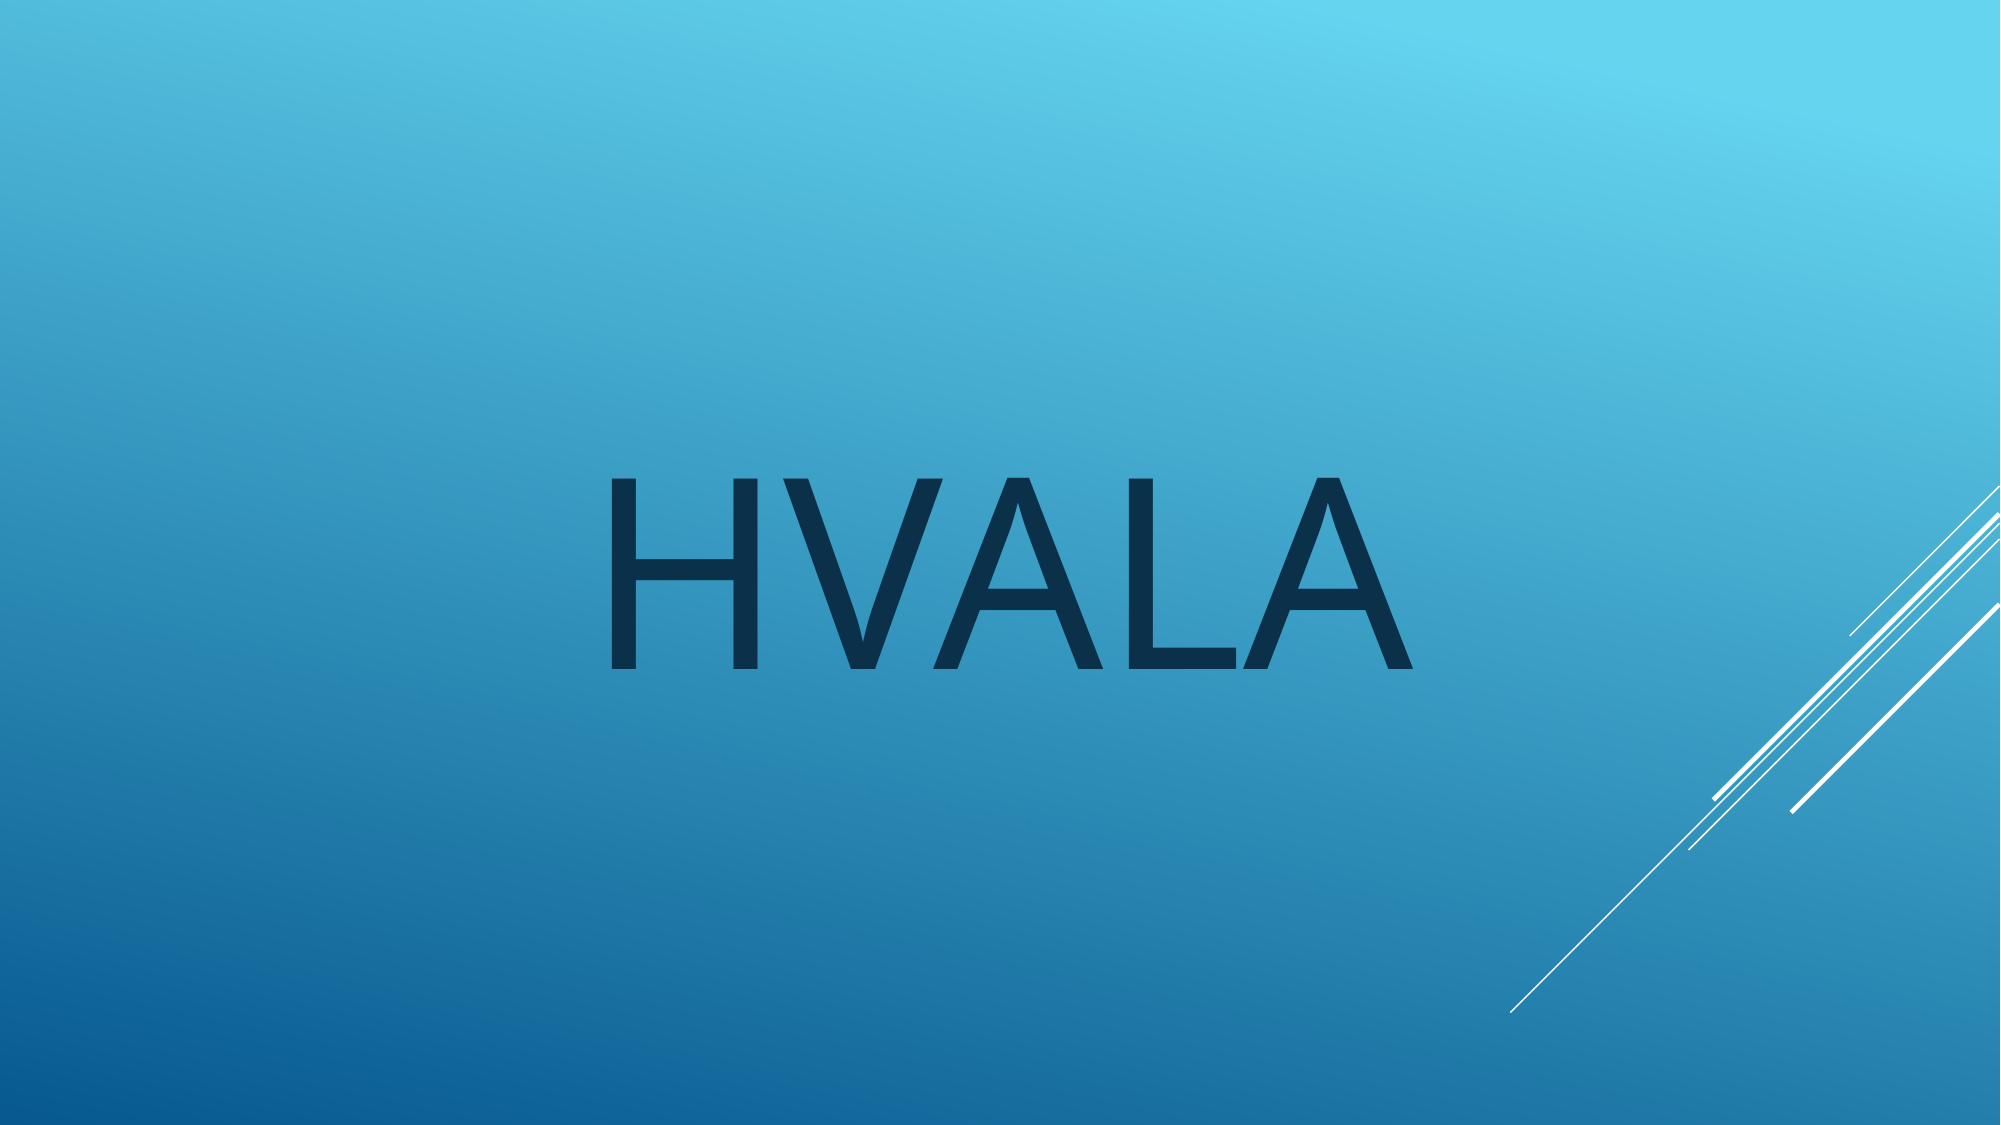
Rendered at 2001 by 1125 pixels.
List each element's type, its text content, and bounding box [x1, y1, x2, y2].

title Hvala [0, 0, 2000, 1125]
